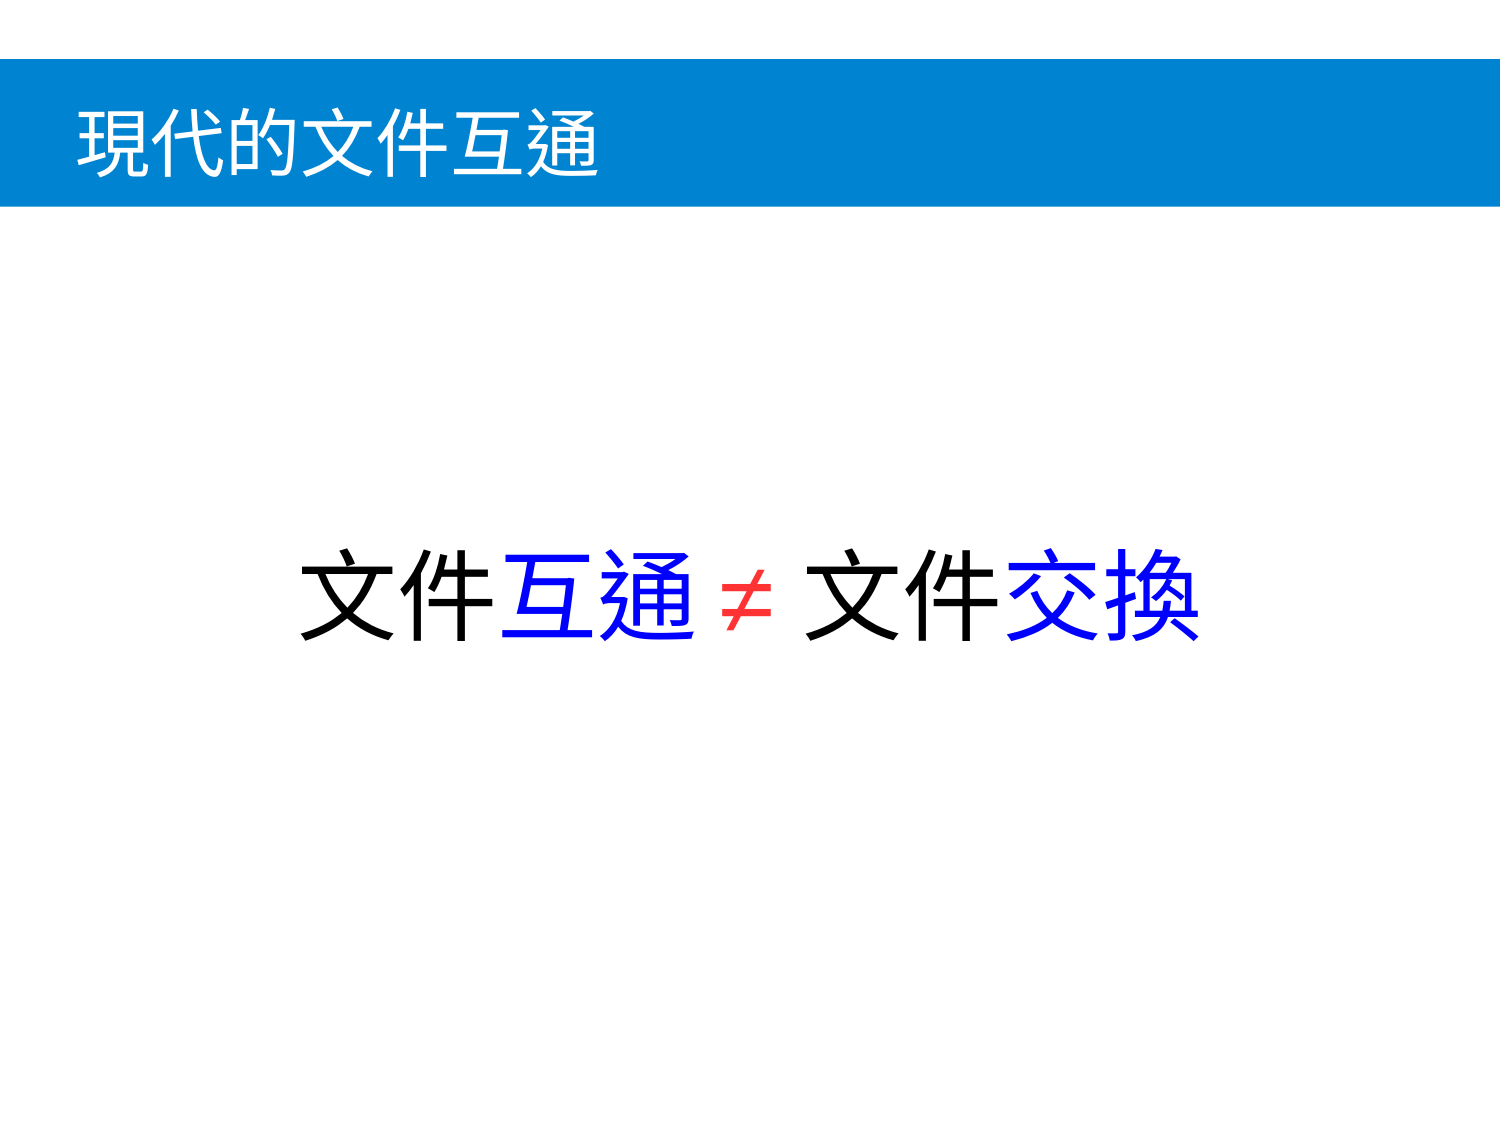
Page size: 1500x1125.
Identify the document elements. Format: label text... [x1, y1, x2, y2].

title 現代的文件互通 [75, 44, 1425, 233]
subtitle 文件互通 ≠ 文件交換 [75, 263, 1425, 916]
